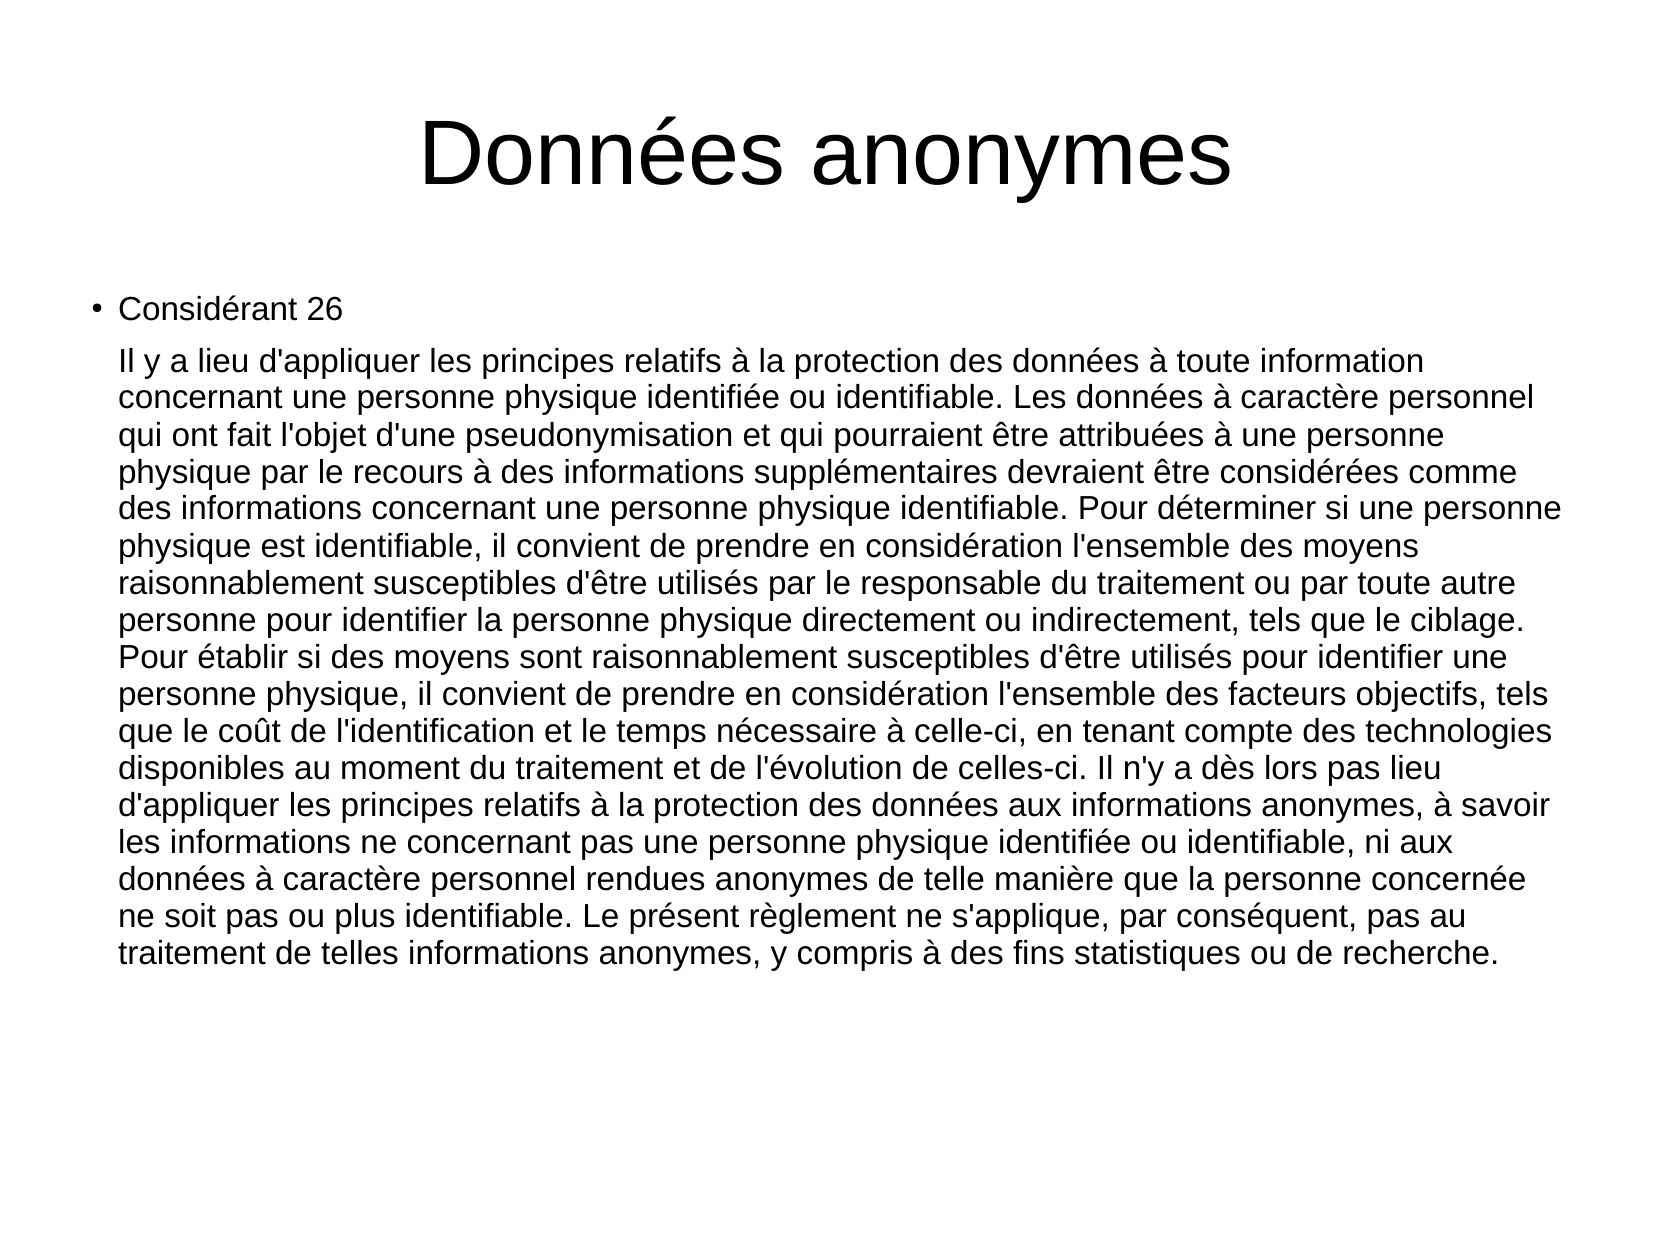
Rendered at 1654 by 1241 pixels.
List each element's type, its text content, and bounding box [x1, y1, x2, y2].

list Considérant 26 Il y a lieu d'appliquer les principes relatifs à la protection des données à toute information concernant une personne physique identifiée ou identifiable. Les données à caractère personnel qui ont fait l'objet d'une pseudonymisation et qui pourraient être attribuées à une personne physique par le recours à des informations supplémentaires devraient être considérées comme des informations concernant une personne physique identifiable. Pour déterminer si une personne physique est identifiable, il convient de prendre en considération l'ensemble des moyens raisonnablement susceptibles d'être utilisés par le responsable du traitement ou par toute autre personne pour identifier la personne physique directement ou indirectement, tels que le ciblage. Pour établir si des moyens sont raisonnablement susceptibles d'être utilisés pour identifier une personne physique, il convient de prendre en considération l'ensemble des facteurs objectifs, tels que le coût de l'identification et le temps nécessaire à celle-ci, en tenant compte des technologies disponibles au moment du traitement et de l'évolution de celles-ci. Il n'y a dès lors pas lieu d'appliquer les principes relatifs à la protection des données aux informations anonymes, à savoir les informations ne concernant pas une personne physique identifiée ou identifiable, ni aux données à caractère personnel rendues anonymes de telle manière que la personne concernée ne soit pas ou plus identifiable. Le présent règlement ne s'applique, par conséquent, pas au traitement de telles informations anonymes, y compris à des fins statistiques ou de recherche. [82, 290, 1571, 1010]
title Données anonymes [82, 49, 1571, 257]
